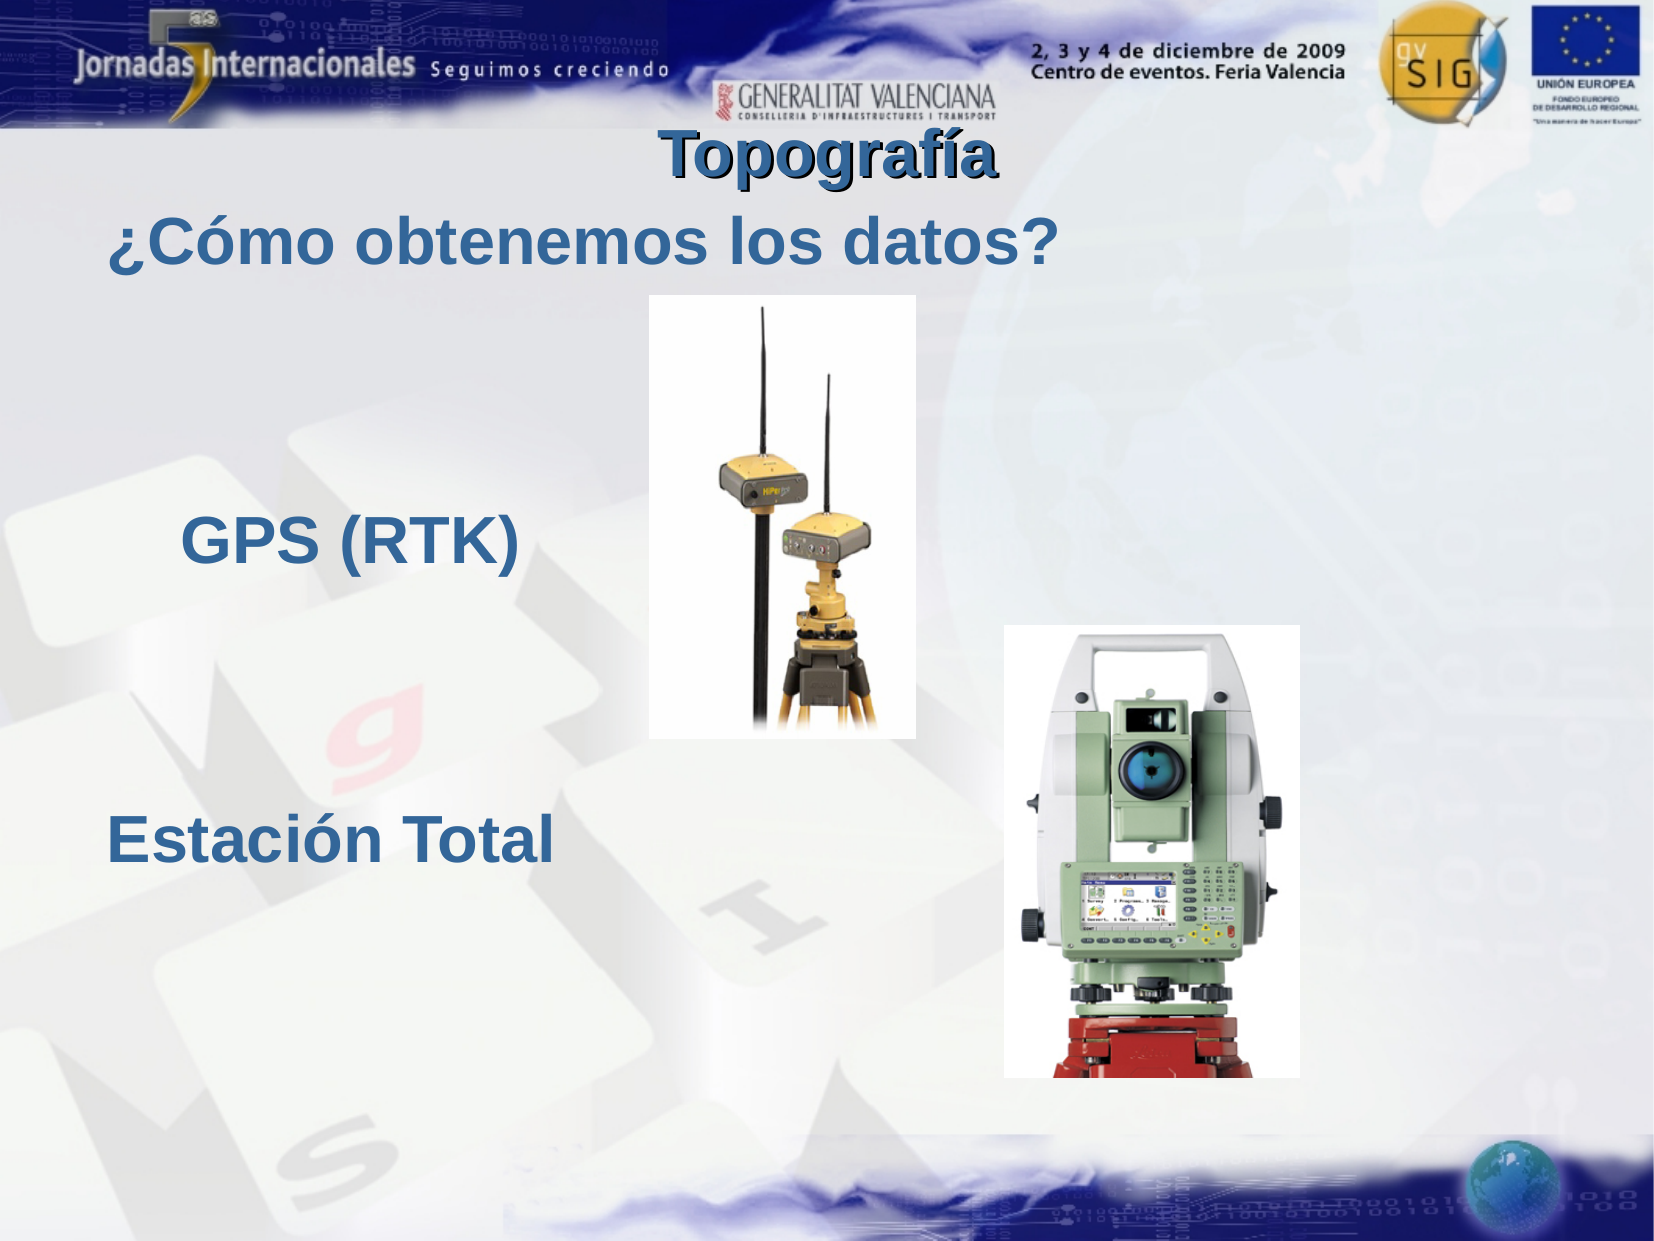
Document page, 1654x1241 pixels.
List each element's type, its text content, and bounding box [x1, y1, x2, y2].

text_box ¿Cómo obtenemos los datos? GPS (RTK) Estación Total [106, 203, 1595, 1111]
title Topografía [82, 56, 1571, 250]
picture [0, 0, 1654, 1241]
